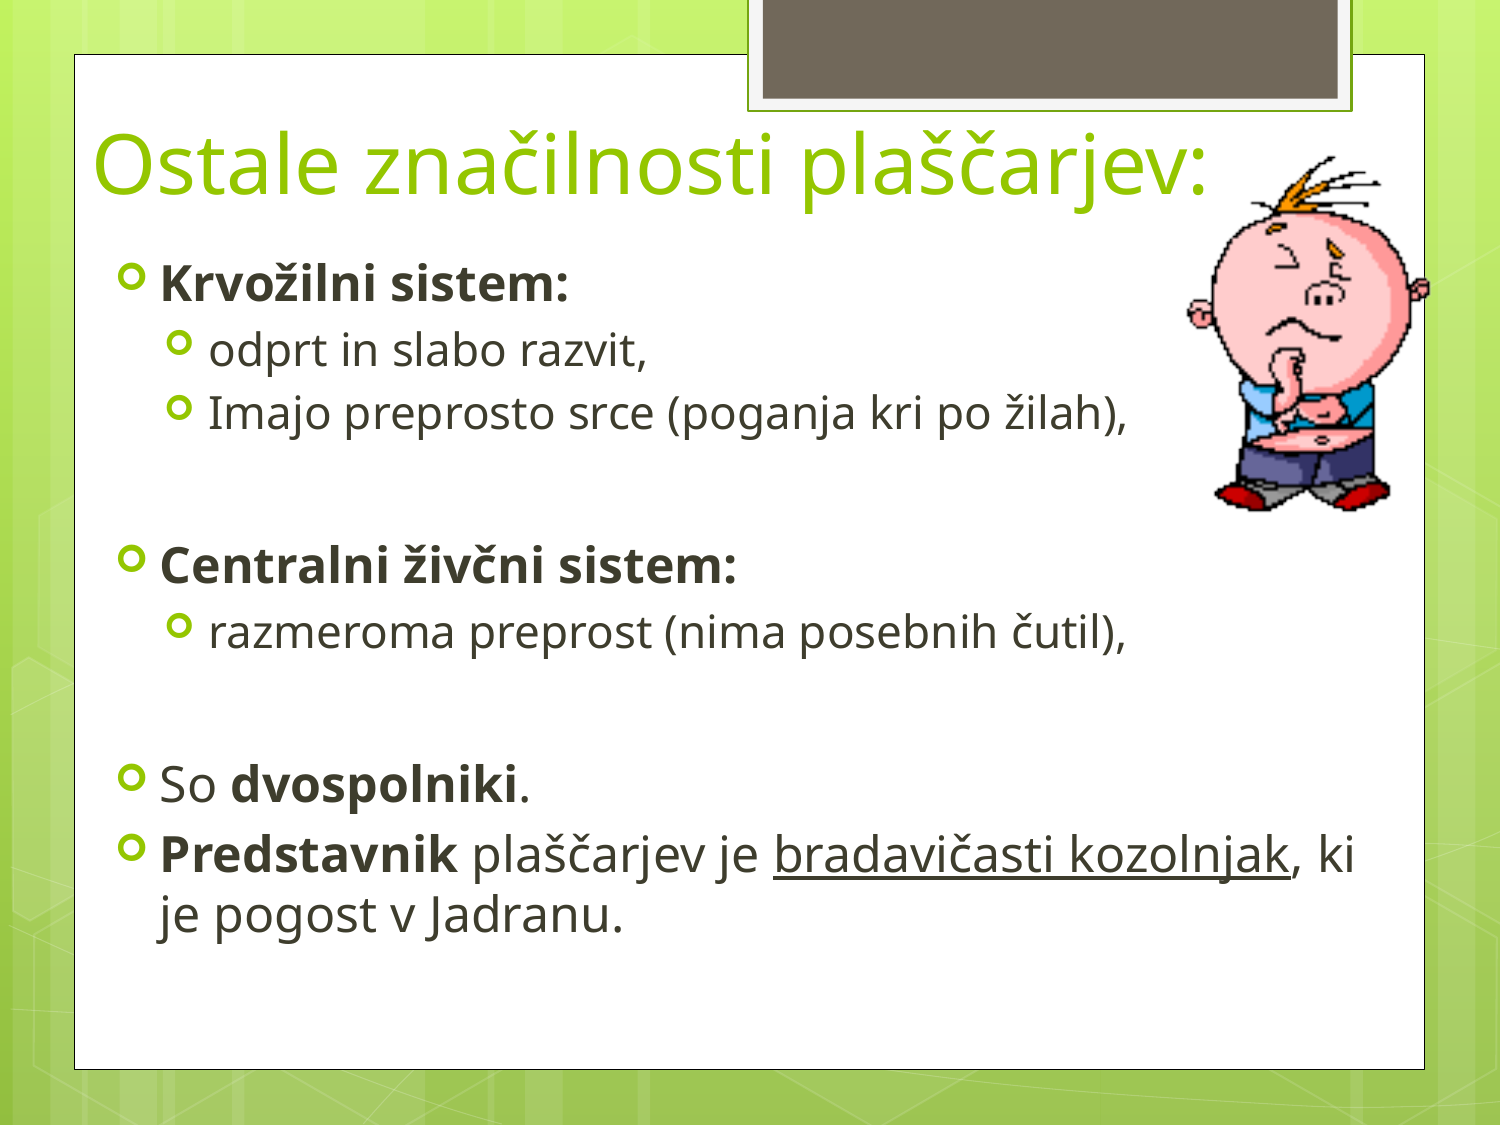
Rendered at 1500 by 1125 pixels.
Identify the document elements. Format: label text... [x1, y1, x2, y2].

picture [1151, 93, 1483, 519]
list Krvožilni sistem: odprt in slabo razvit, Imajo preprosto srce (poganja kri po žilah), Centralni živčni sistem: razmeroma preprost (nima posebnih čutil), So dvospolniki. Predstavnik plaščarjev je bradavičasti kozolnjak, ki je pogost v Jadranu. [88, 243, 1424, 1125]
title Ostale značilnosti plaščarjev: [76, 31, 1230, 219]
